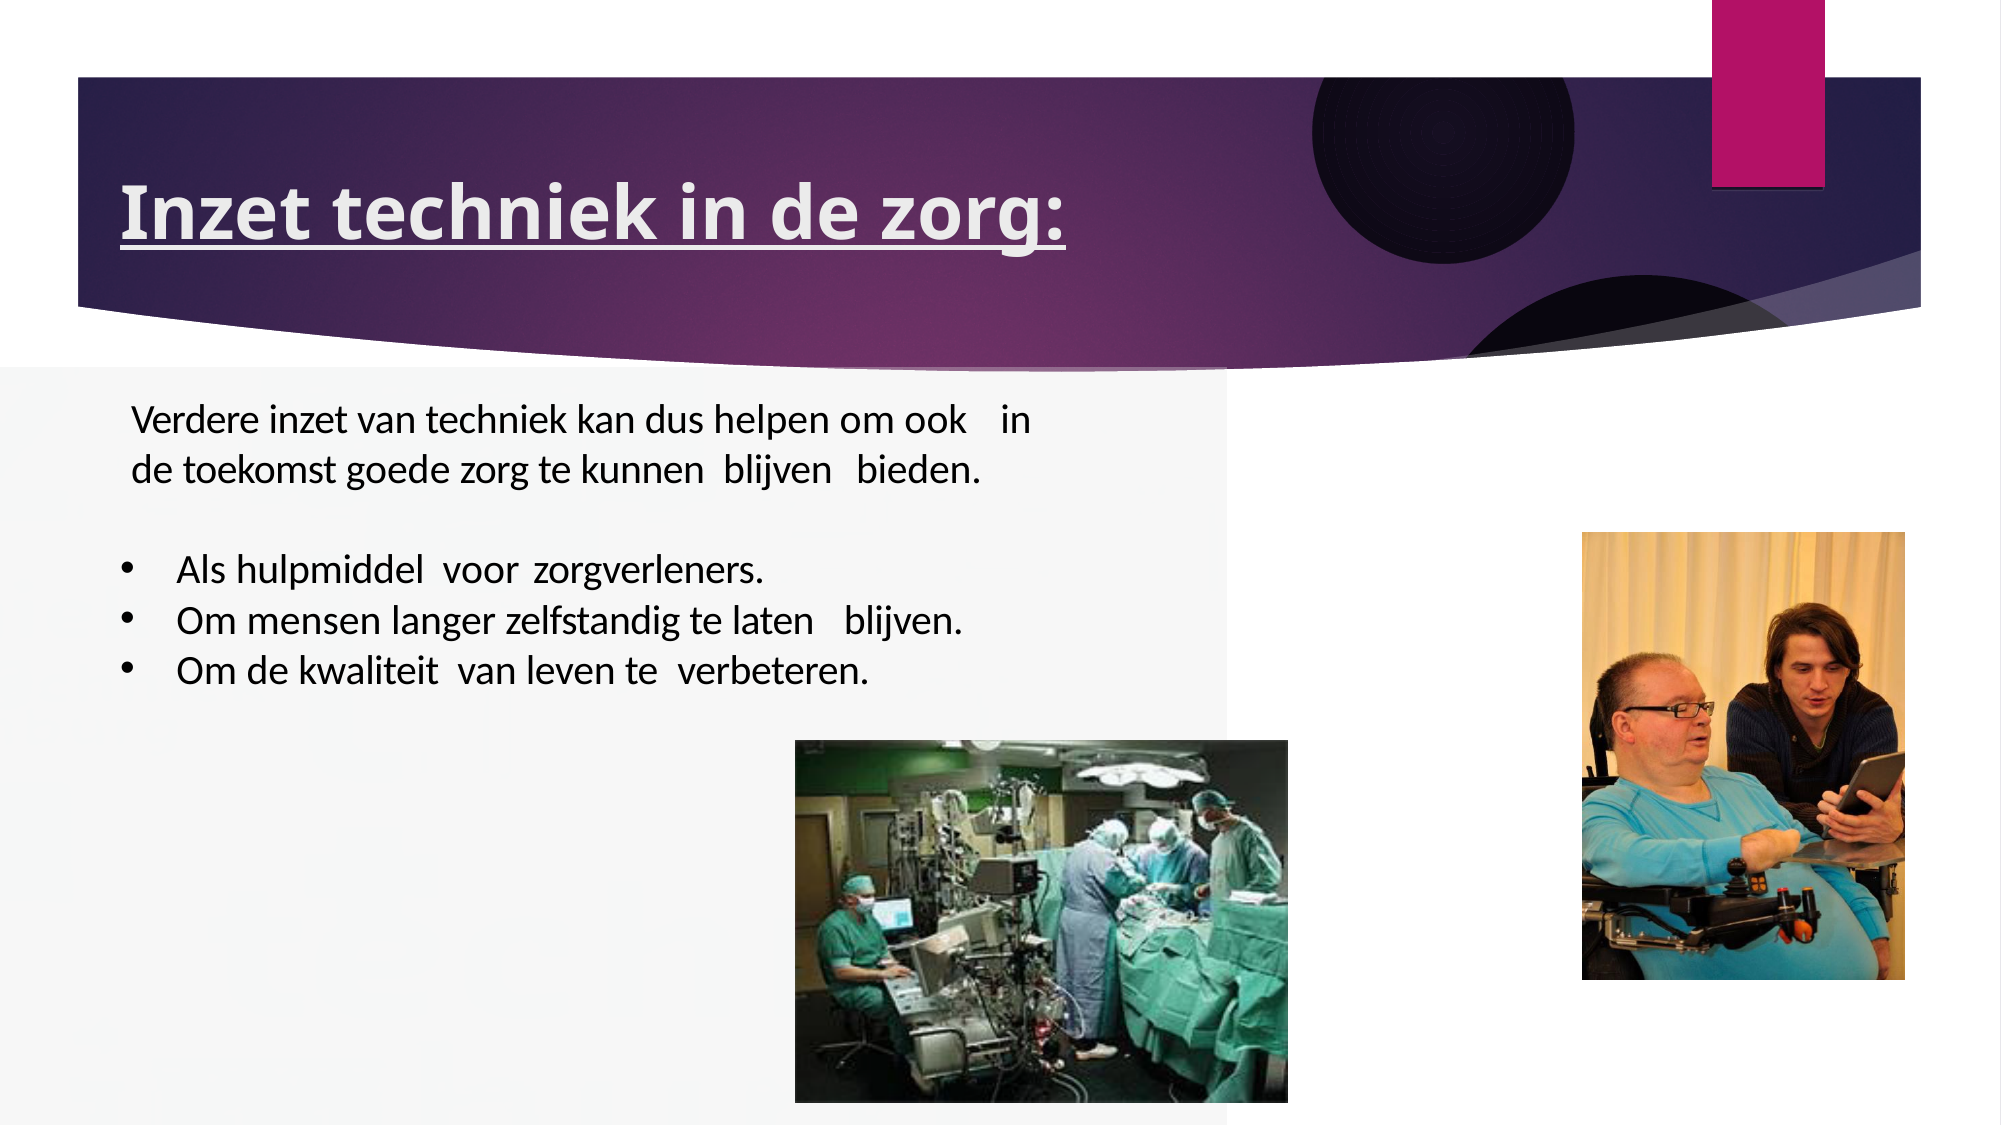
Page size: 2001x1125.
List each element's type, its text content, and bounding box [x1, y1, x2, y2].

text_box Verdere inzet van techniek kan dus helpen om ook in de toekomst goede zorg te kunnen blijven bieden. Als hulpmiddel voor zorgverleners. Om mensen langer zelfstandig te laten blijven. Om de kwaliteit van leven te verbeteren. [105, 367, 1212, 700]
picture [1582, 533, 1905, 980]
picture [0, 366, 1288, 1125]
title Inzet techniek in de zorg: [104, 86, 1700, 333]
